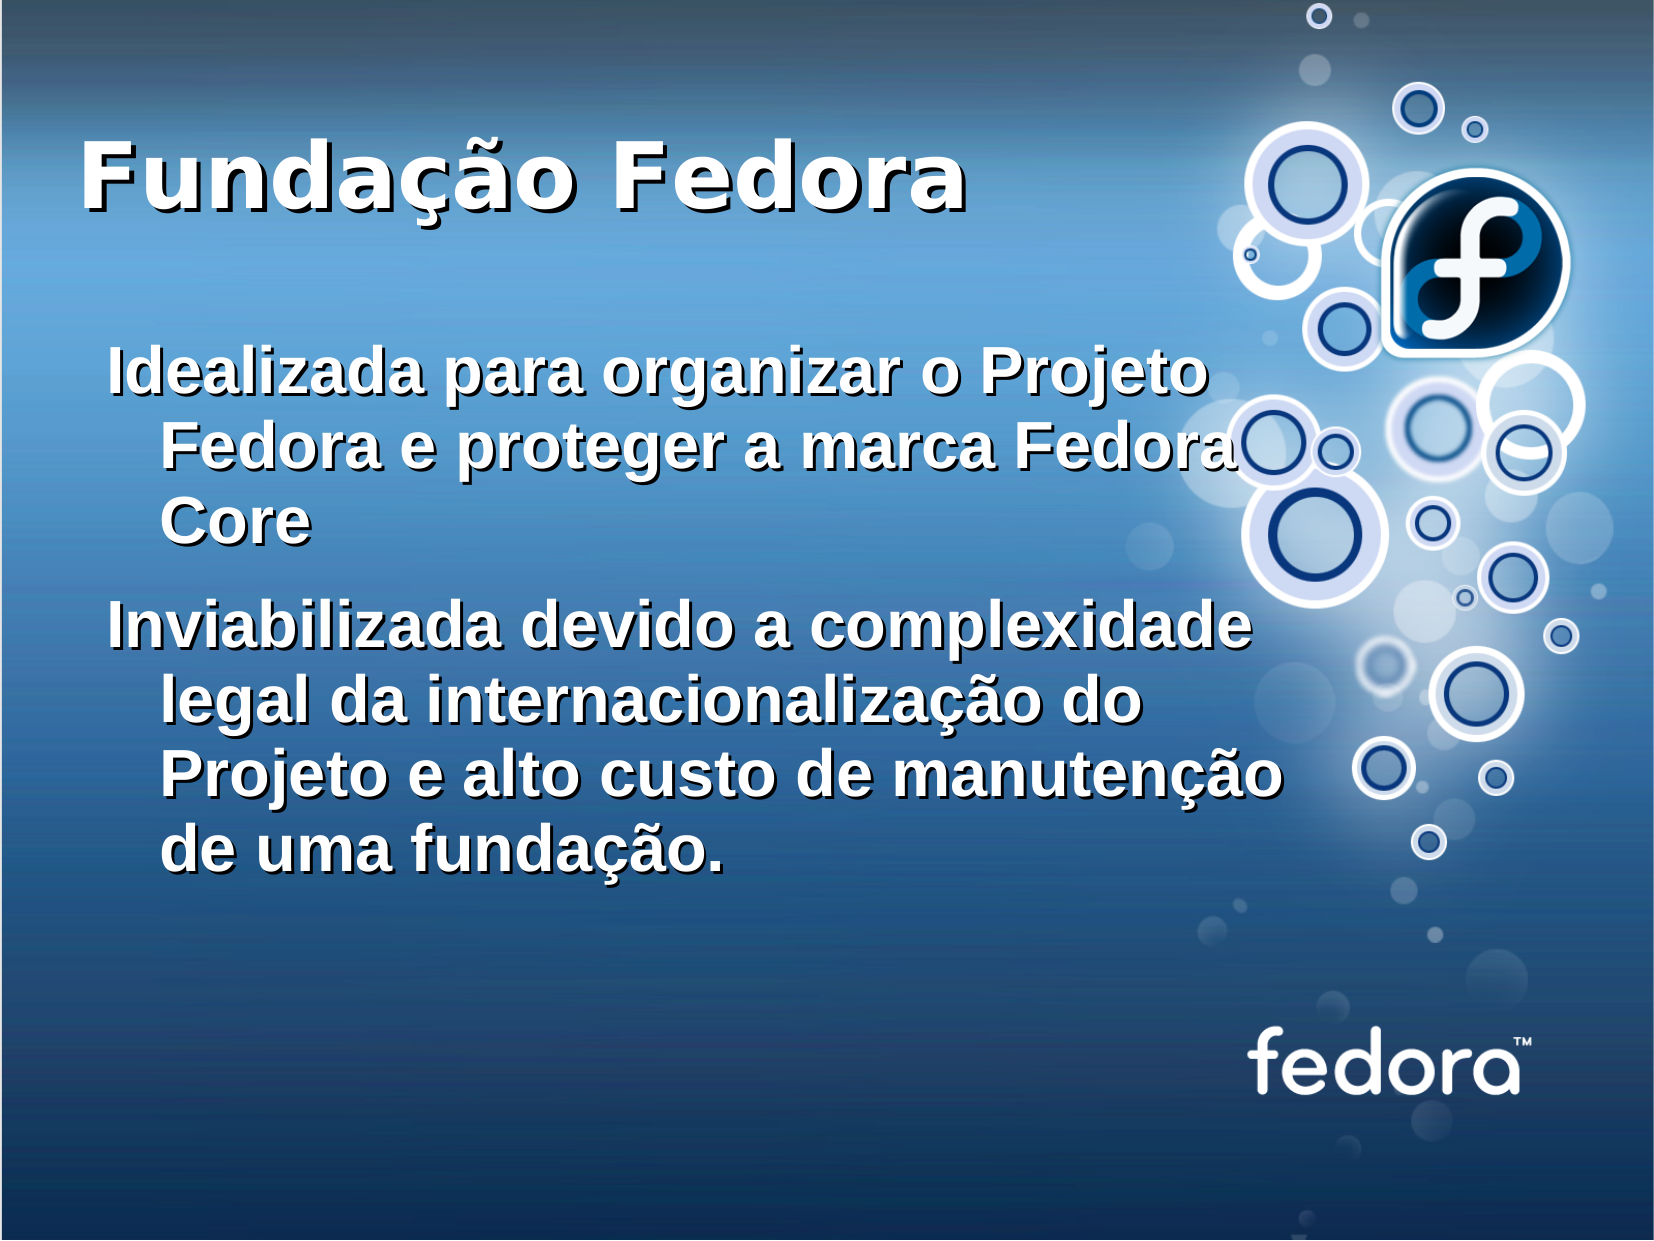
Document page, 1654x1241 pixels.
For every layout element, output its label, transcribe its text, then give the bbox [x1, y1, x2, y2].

title Fundação Fedora [76, 73, 1565, 281]
list Idealizada para organizar o Projeto Fedora e proteger a marca Fedora Core Inviabilizada devido a complexidade legal da internacionalização do Projeto e alto custo de manutenção de uma fundação. [88, 333, 1329, 1152]
picture [1, 0, 1654, 1240]
